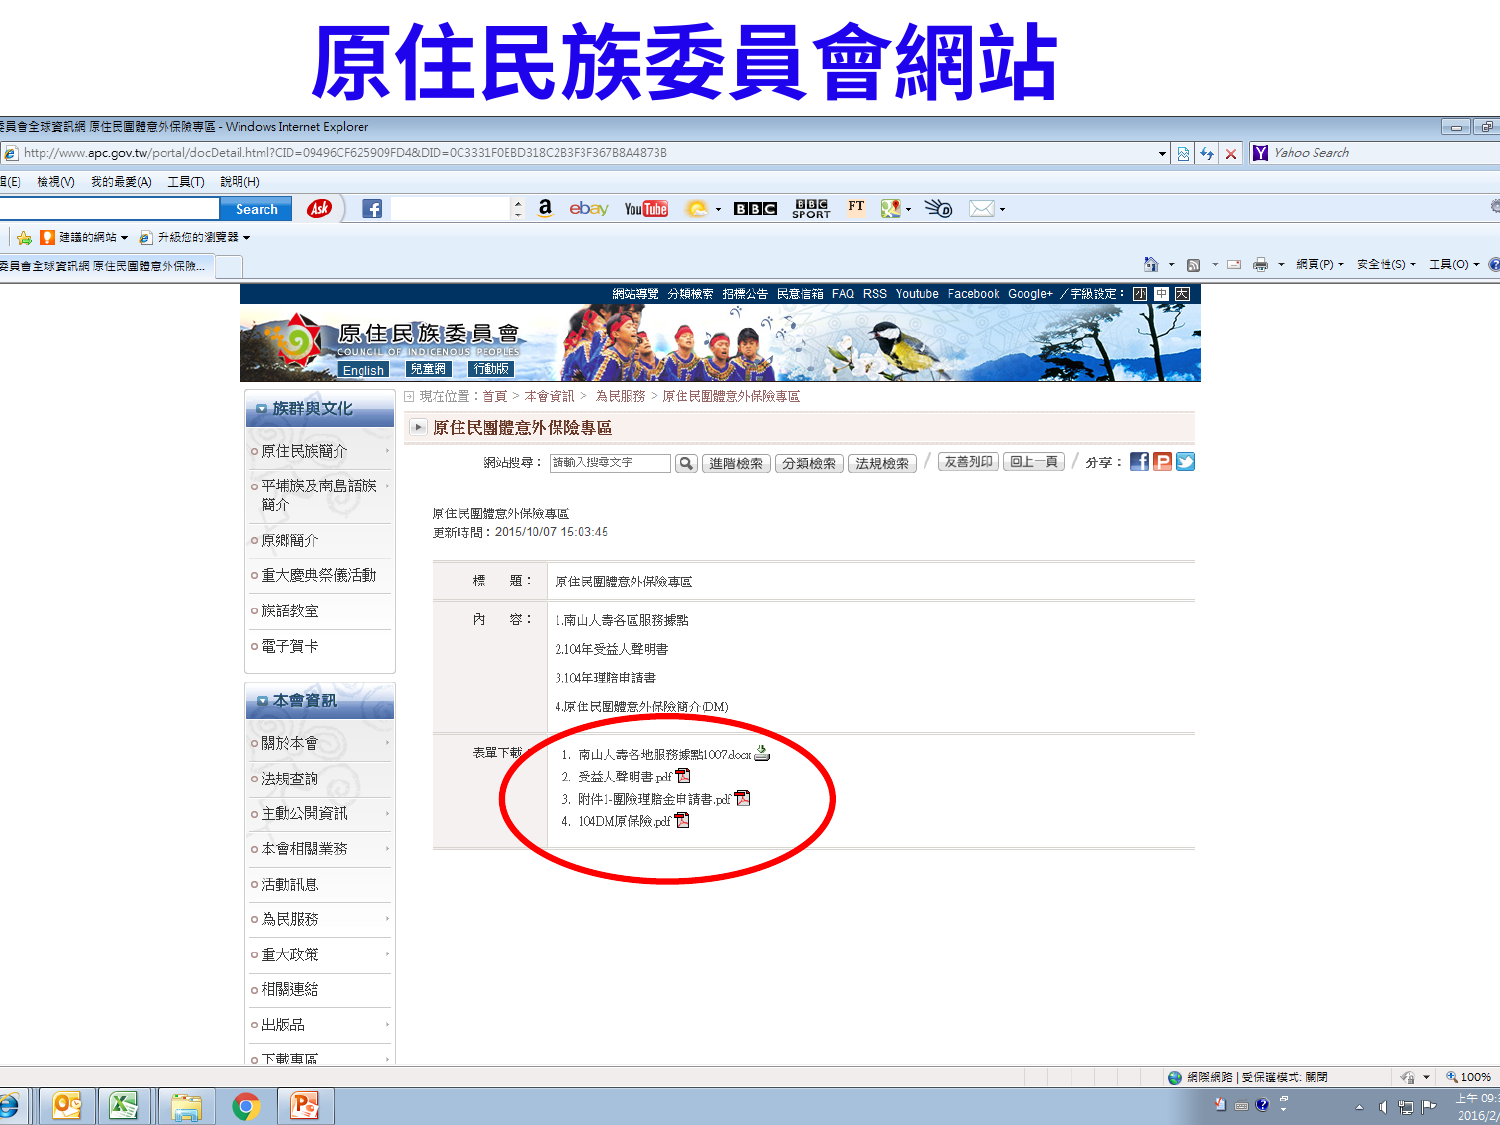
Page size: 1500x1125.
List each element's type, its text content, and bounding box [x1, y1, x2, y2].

picture [0, 116, 1500, 1125]
text_box 原住民族委員會網站 [100, 3, 1270, 116]
